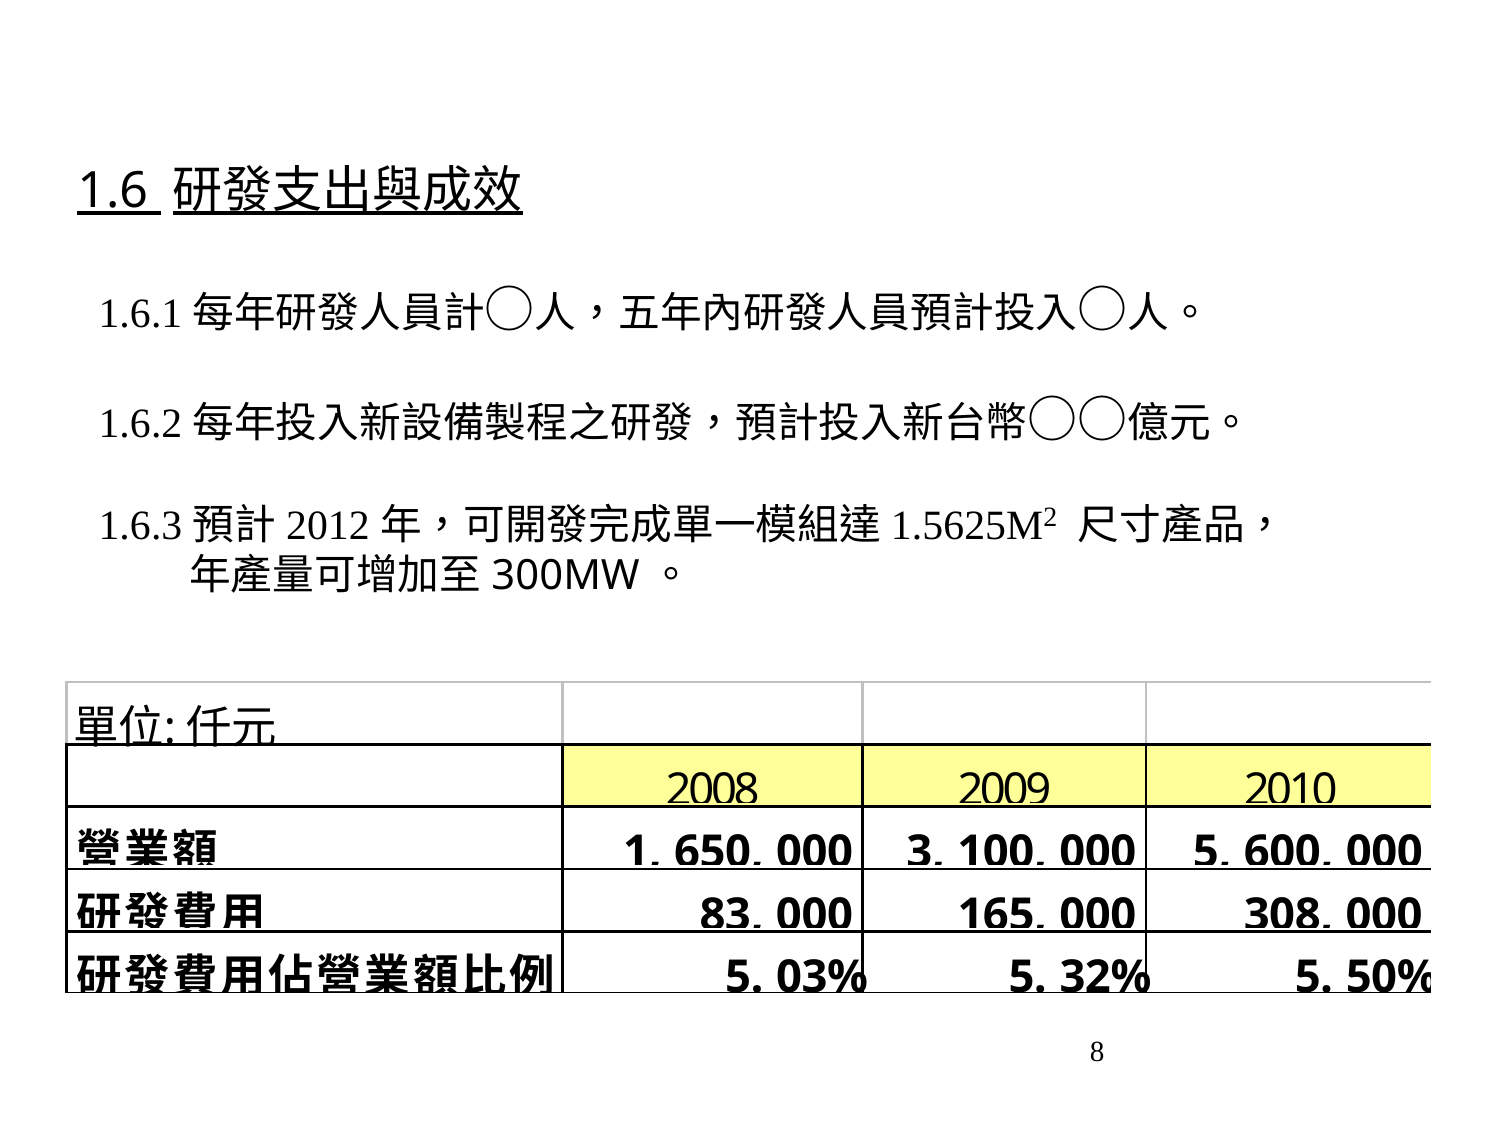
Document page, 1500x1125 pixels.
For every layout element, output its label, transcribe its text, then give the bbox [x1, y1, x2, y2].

text_box 8 [1074, 1025, 1388, 1101]
text_box 1.6 研發支出與成效 1.6.1每年研發人員計○人，五年內研發人員預計投入○人。 1.6.2每年投入新設備製程之研發，預計投入新台幣○○億元。 1.6.3預計2012年，可開發完成單一模組達1.5625M2 尺寸產品， 年產量可增加至300MW。 [62, 150, 1500, 605]
chart [64, 680, 1434, 996]
